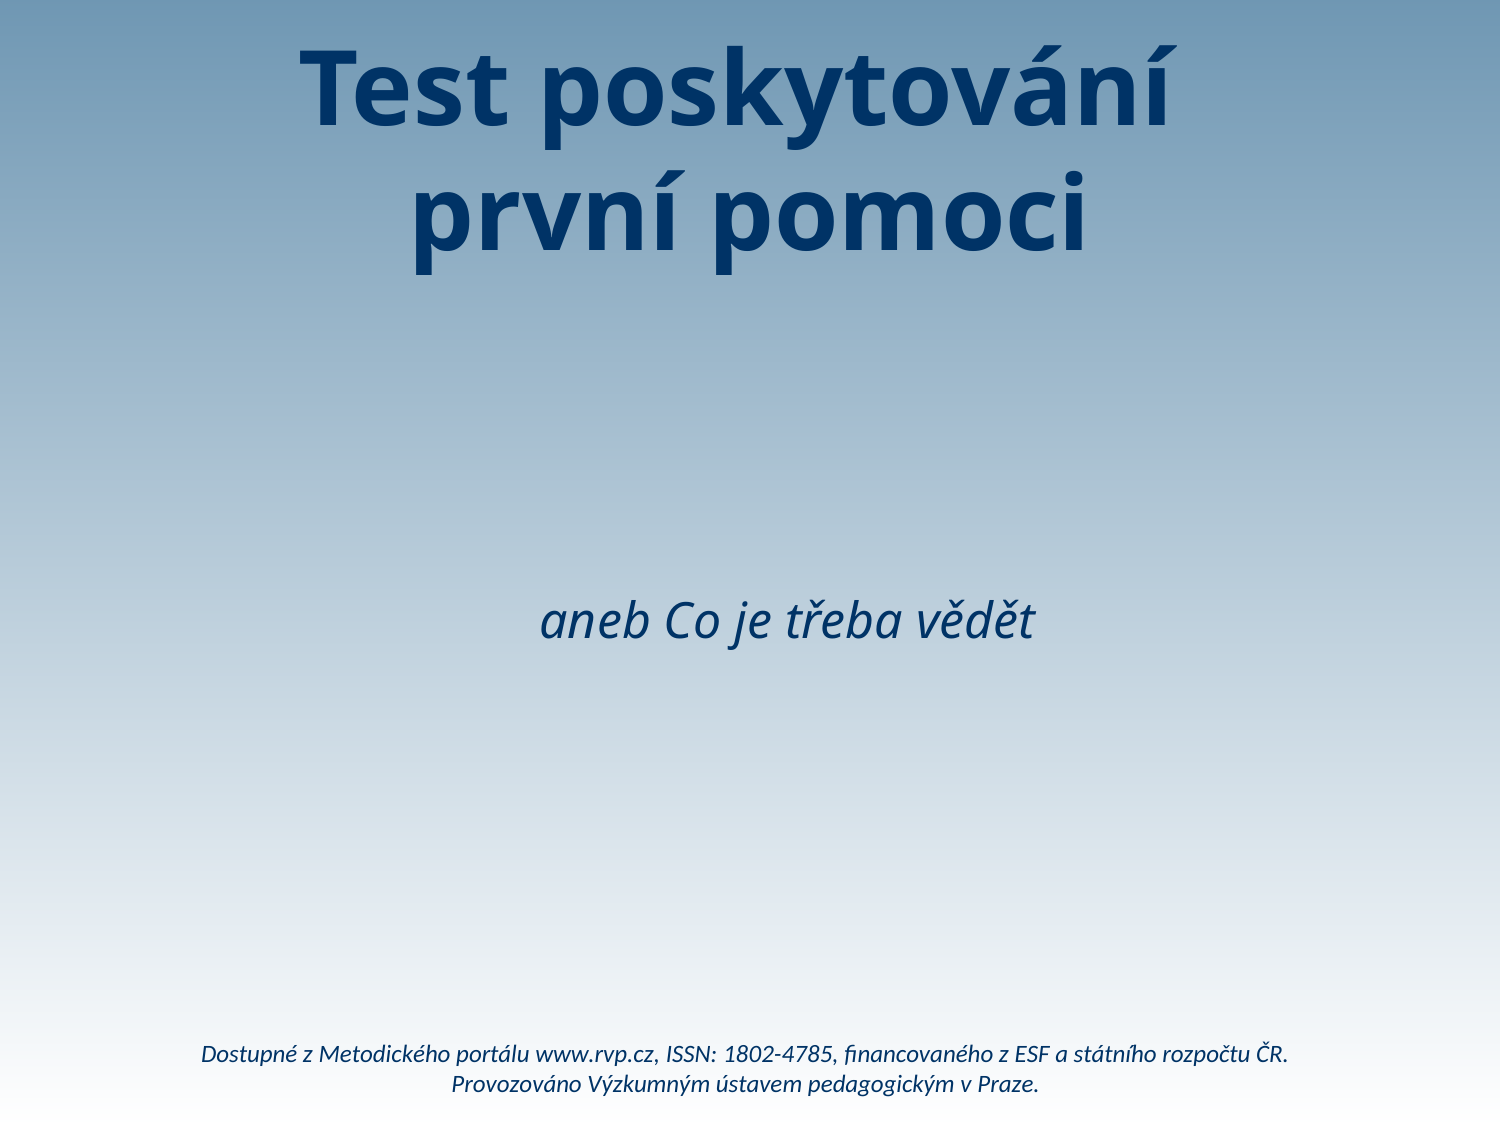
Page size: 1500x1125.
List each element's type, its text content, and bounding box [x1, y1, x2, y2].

text_box Dostupné z Metodického portálu www.rvp.cz, ISSN: 1802-4785, financovaného z ESF a státního rozpočtu ČR. Provozováno Výzkumným ústavem pedagogickým v Praze. [125, 1037, 1368, 1098]
text_box aneb Co je třeba vědět [462, 587, 1113, 661]
title Test poskytování první pomoci [0, 14, 1500, 280]
